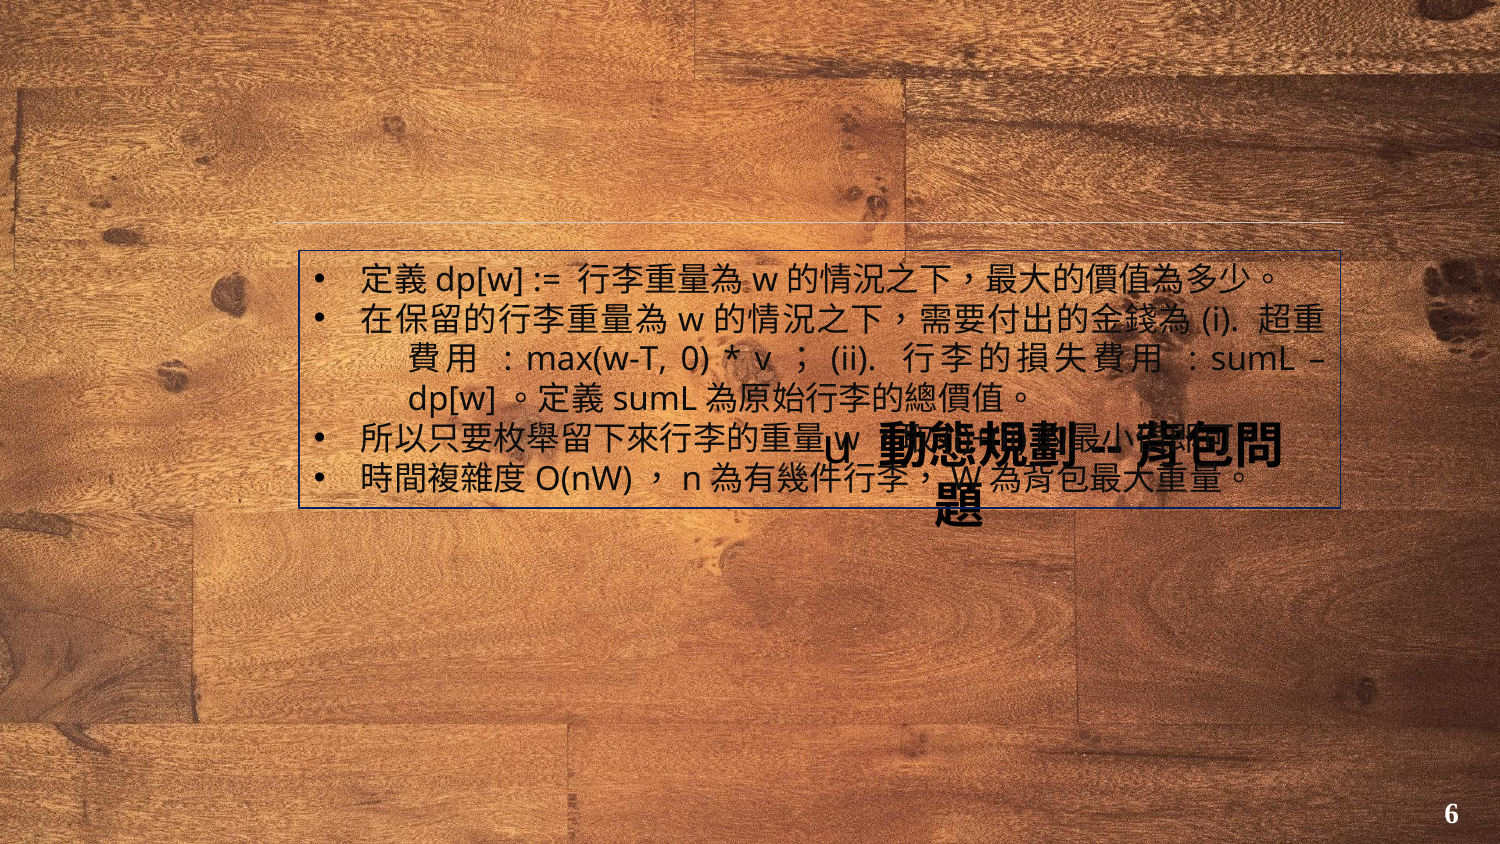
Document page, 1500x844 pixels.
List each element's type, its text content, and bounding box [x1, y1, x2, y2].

title 動態規劃--背包問題 [255, 117, 1341, 233]
slide_number 5 [1429, 779, 1500, 844]
text_box 定義dp[w] := 行李重量為w的情況之下，最大的價值為多少。 在保留的行李重量為w的情況之下，需要付出的金錢為(i). 超重費用 : max(w-T, 0) * v；(ii). 行李的損失費用 : sumL – dp[w]。定義sumL為原始行李的總價值。 所以只要枚舉留下來行李的重量w，取(i)+(ii)的最小值即可。 時間複雜度O(nW)，n為有幾件行李，W為背包最大重量。 [298, 250, 1341, 508]
